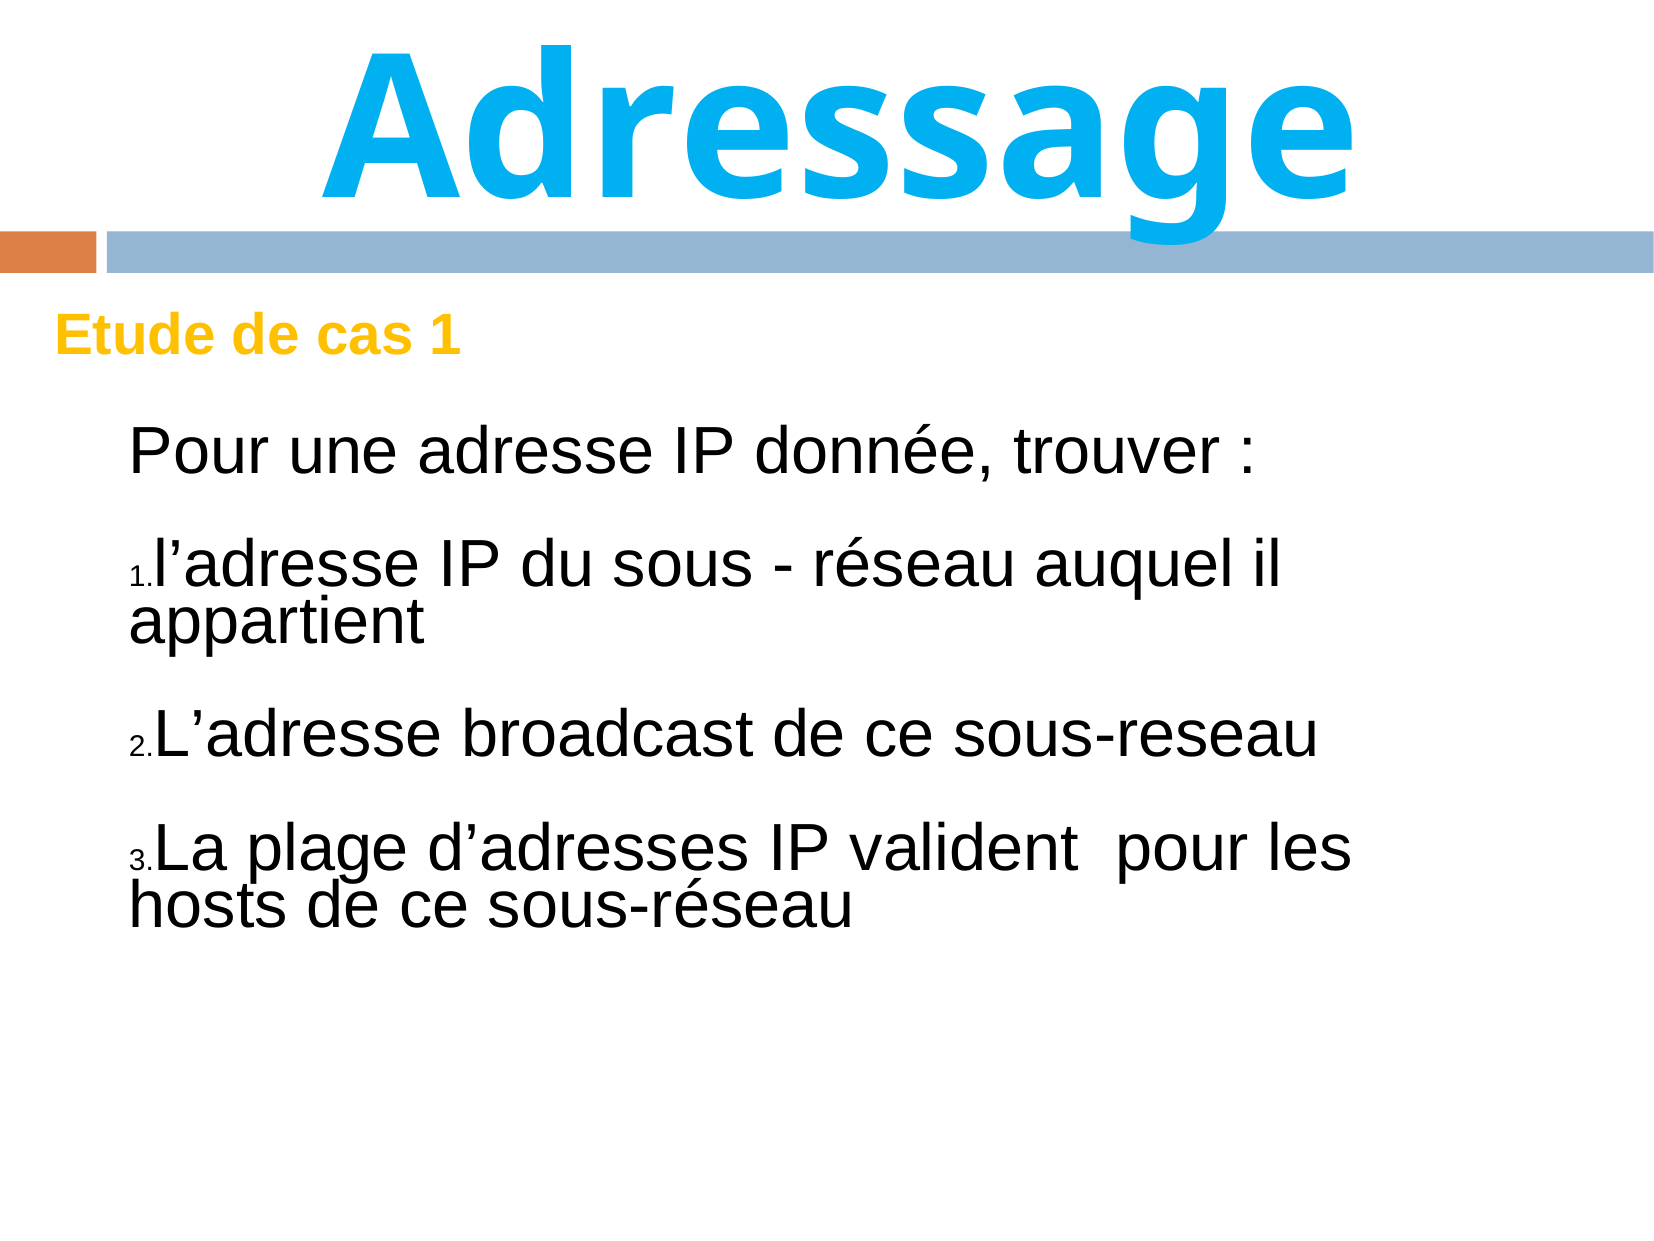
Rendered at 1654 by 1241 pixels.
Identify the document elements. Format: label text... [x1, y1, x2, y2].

text_box Pour une adresse IP donnée, trouver : l’adresse IP du sous - réseau auquel il appartient L’adresse broadcast de ce sous-reseau La plage d’adresses IP valident pour les hosts de ce sous-réseau [114, 420, 1502, 1060]
text_box Adressage [123, 41, 1530, 249]
text_box Etude de cas 1 [39, 307, 1654, 373]
